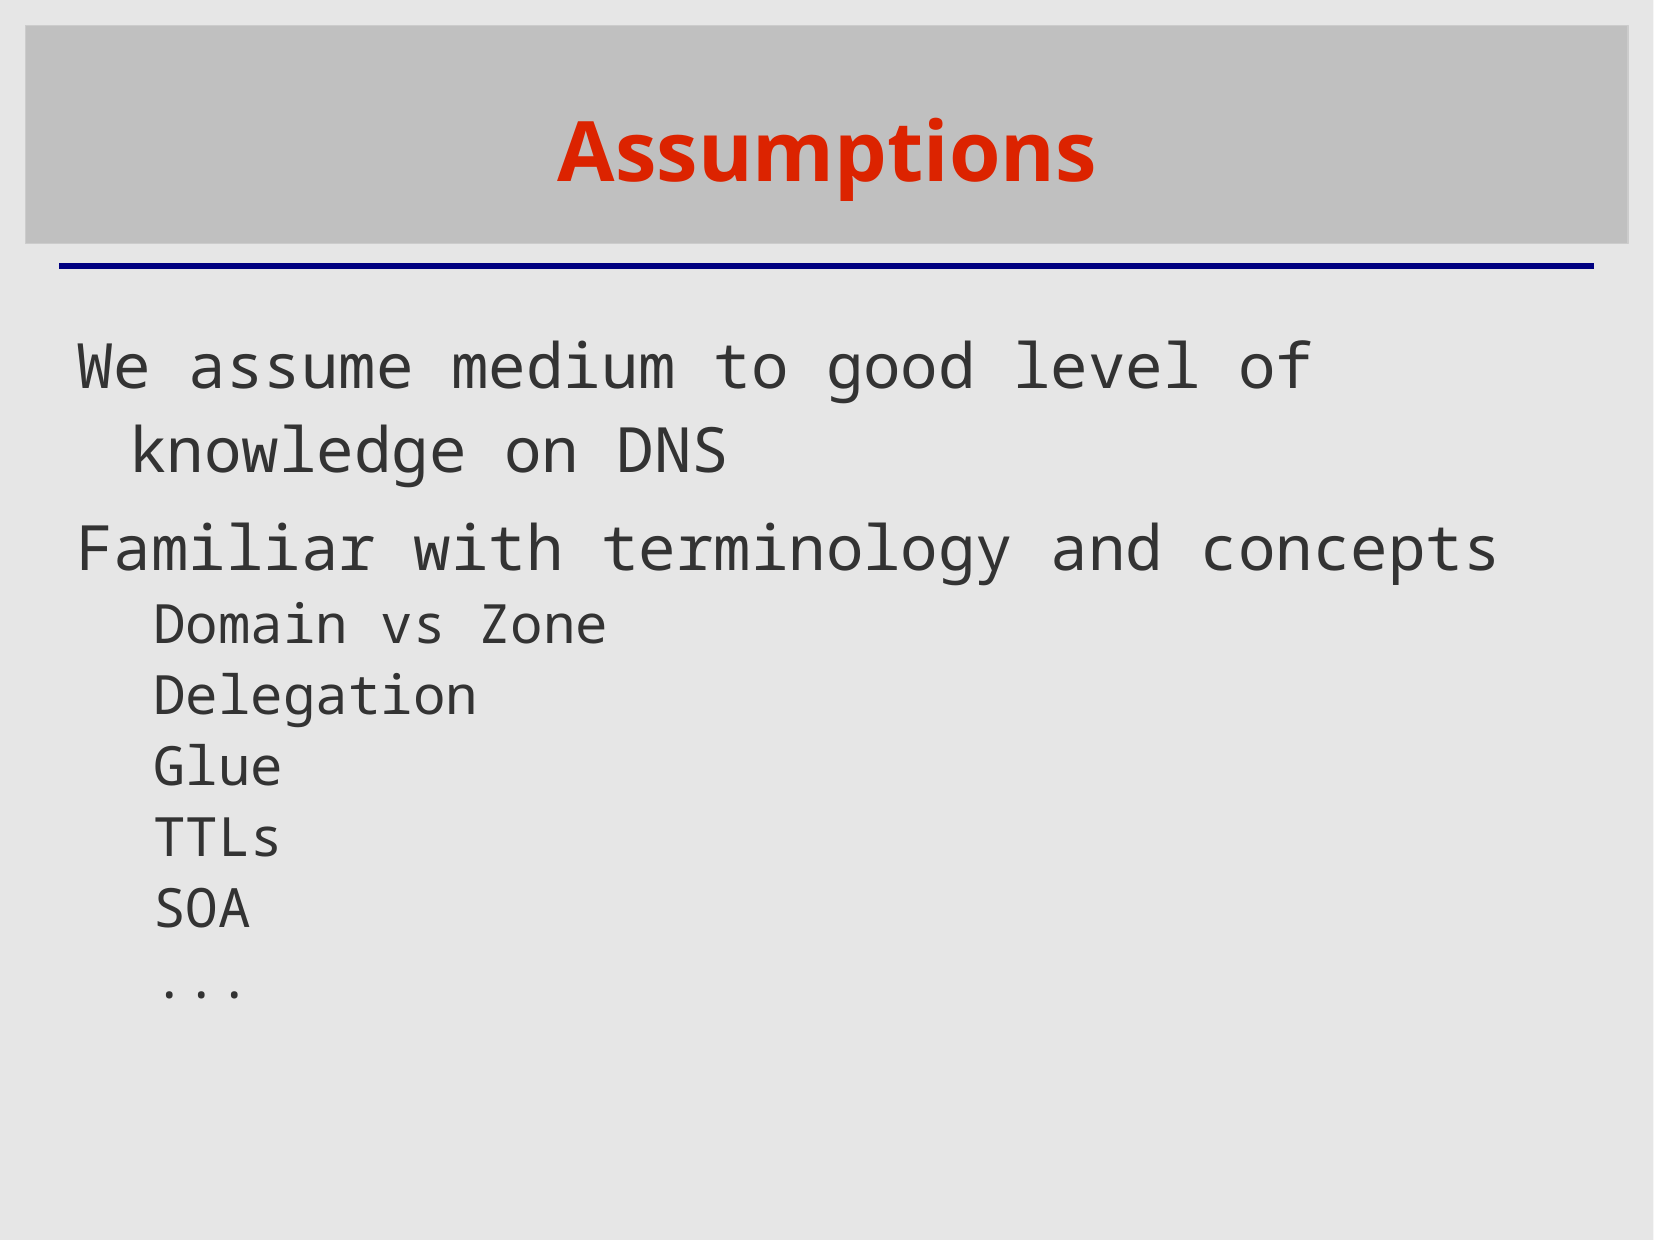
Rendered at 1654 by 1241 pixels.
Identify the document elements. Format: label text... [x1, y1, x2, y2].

list We assume medium to good level of knowledge on DNS Familiar with terminology and concepts Domain vs Zone Delegation Glue TTLs SOA ... [59, 322, 1595, 1132]
title Assumptions [121, 46, 1534, 254]
